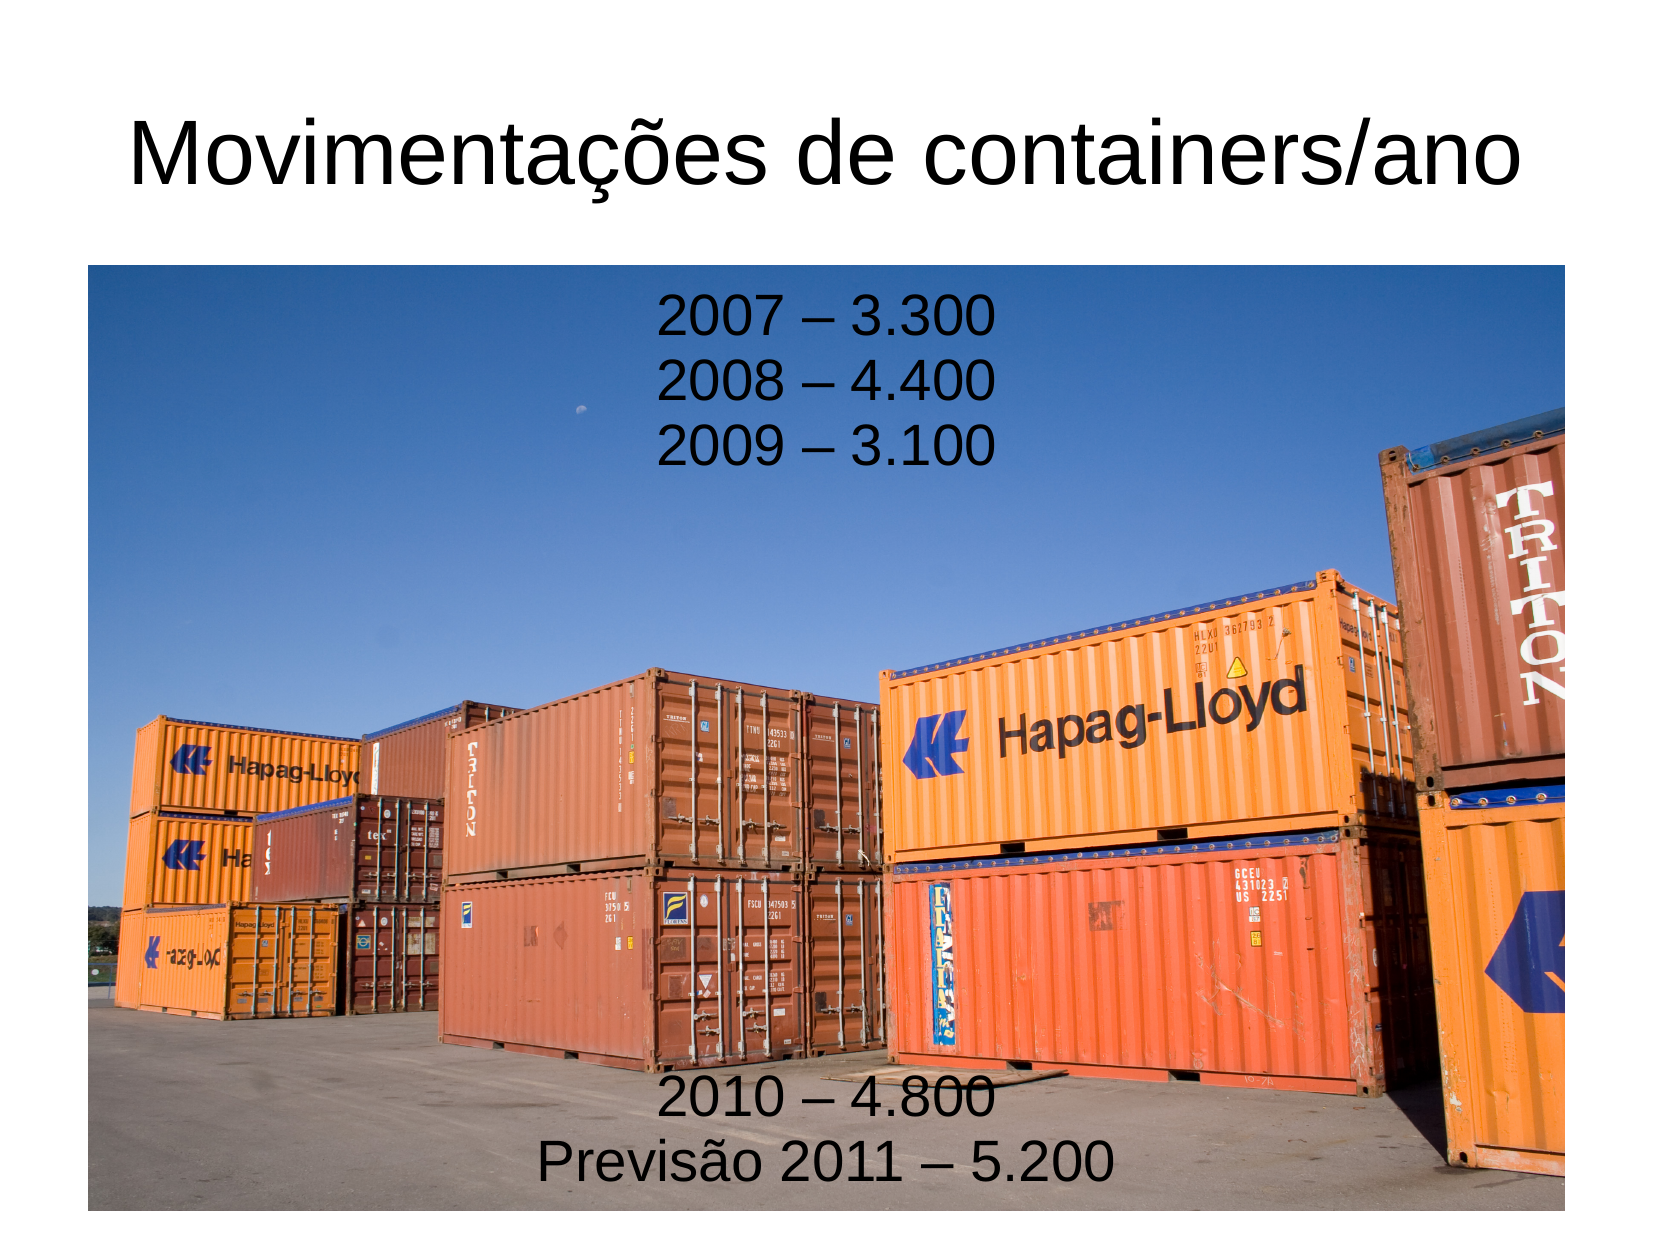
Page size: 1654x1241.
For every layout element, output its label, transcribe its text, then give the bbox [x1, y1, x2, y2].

picture [88, 265, 1565, 1211]
title Movimentações de containers/ano [82, 49, 1571, 257]
